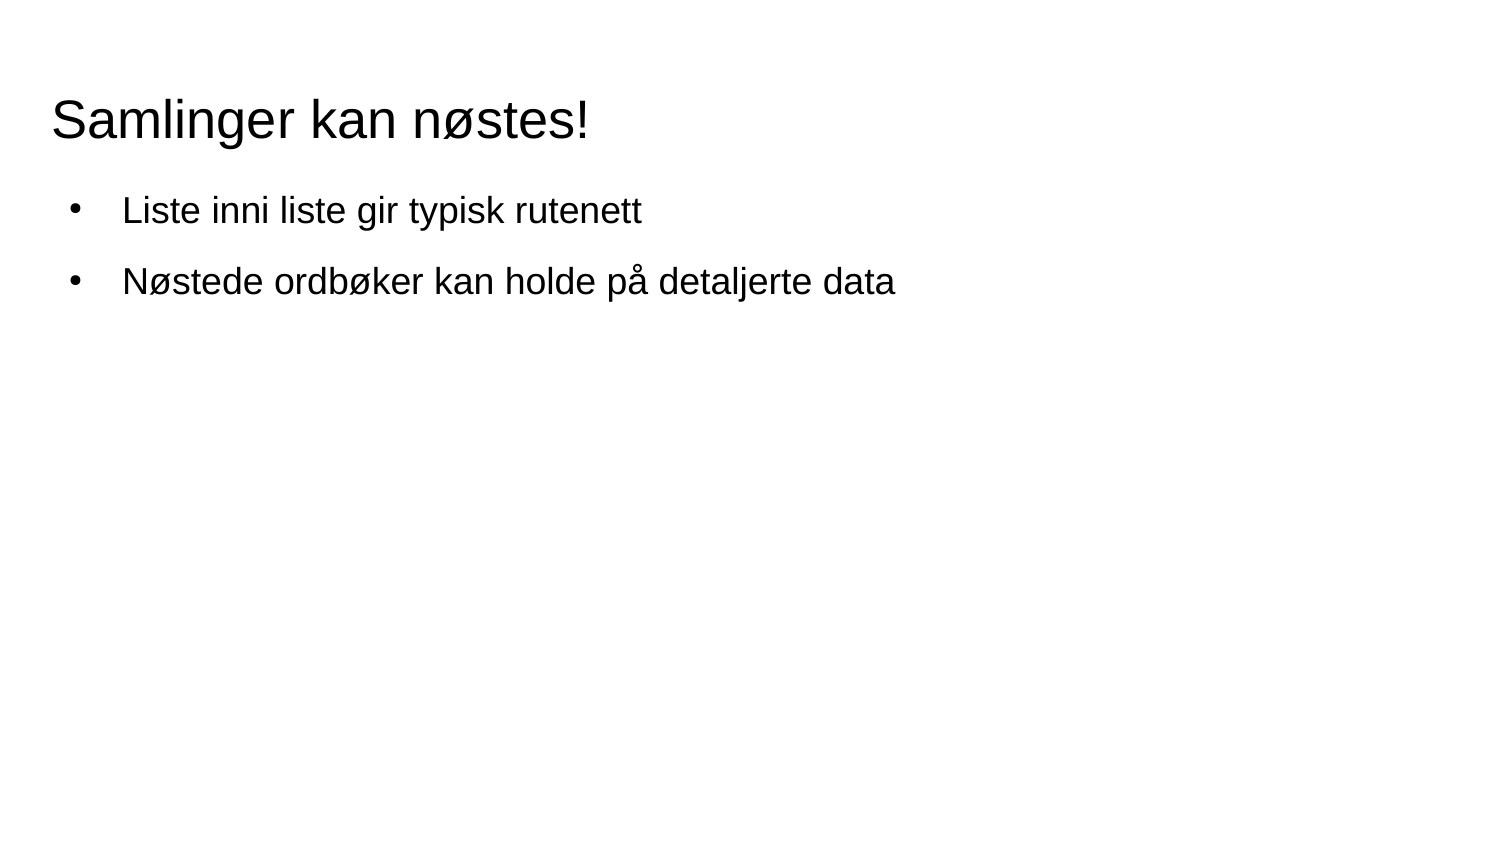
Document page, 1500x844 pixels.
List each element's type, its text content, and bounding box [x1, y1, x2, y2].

title Samlinger kan nøstes! [51, 72, 1449, 167]
list Liste inni liste gir typisk rutenett Nøstede ordbøker kan holde på detaljerte data [51, 189, 1449, 750]
